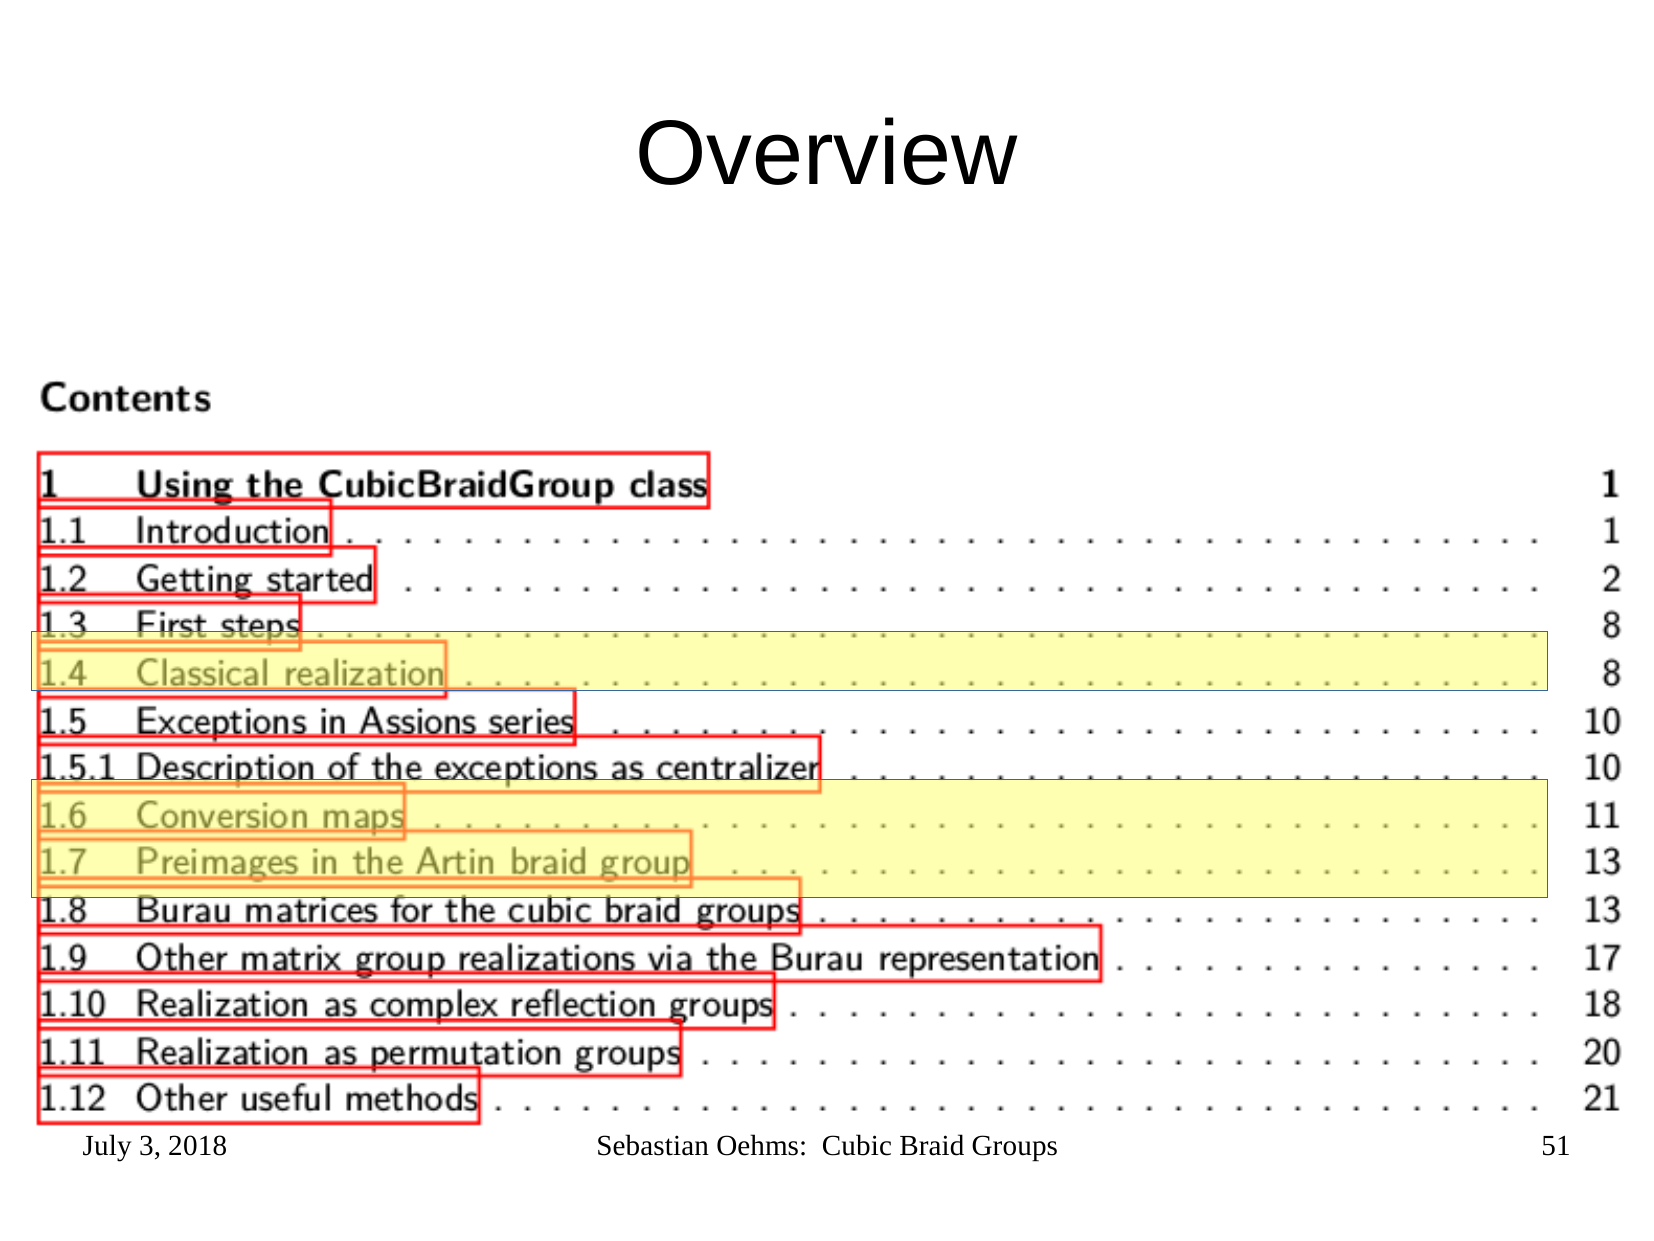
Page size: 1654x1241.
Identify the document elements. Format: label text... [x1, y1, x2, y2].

text_box [31, 631, 1548, 691]
text_box [31, 779, 1548, 898]
title Overview [82, 49, 1571, 257]
picture [31, 374, 1630, 1134]
